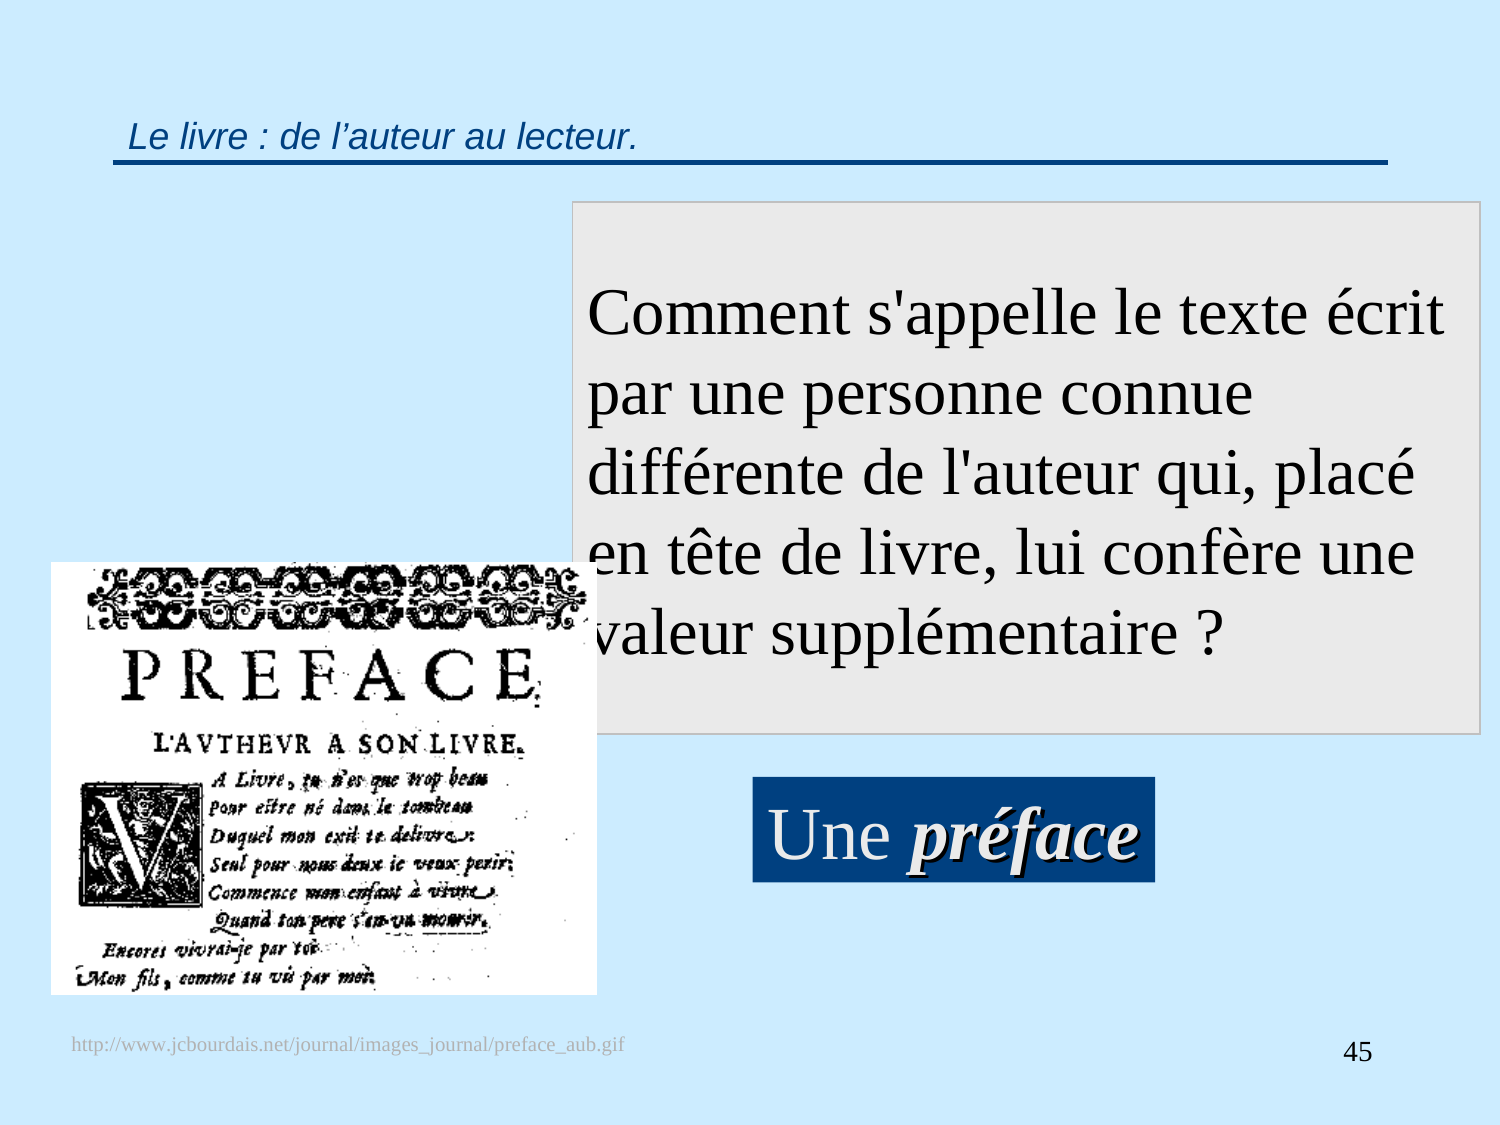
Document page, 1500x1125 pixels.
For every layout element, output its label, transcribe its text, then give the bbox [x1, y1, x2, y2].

text_box Une préface [752, 776, 1156, 883]
picture [51, 562, 597, 995]
text_box http://www.jcbourdais.net/journal/images_journal/preface_aub.gif [56, 1022, 666, 1064]
text_box Le livre : de l’auteur au lecteur. [113, 104, 655, 160]
title Comment s'appelle le texte écrit par une personne connue différente de l'auteur qui, placé en tête de livre, lui confère une valeur supplémentaire ? [572, 202, 1481, 734]
